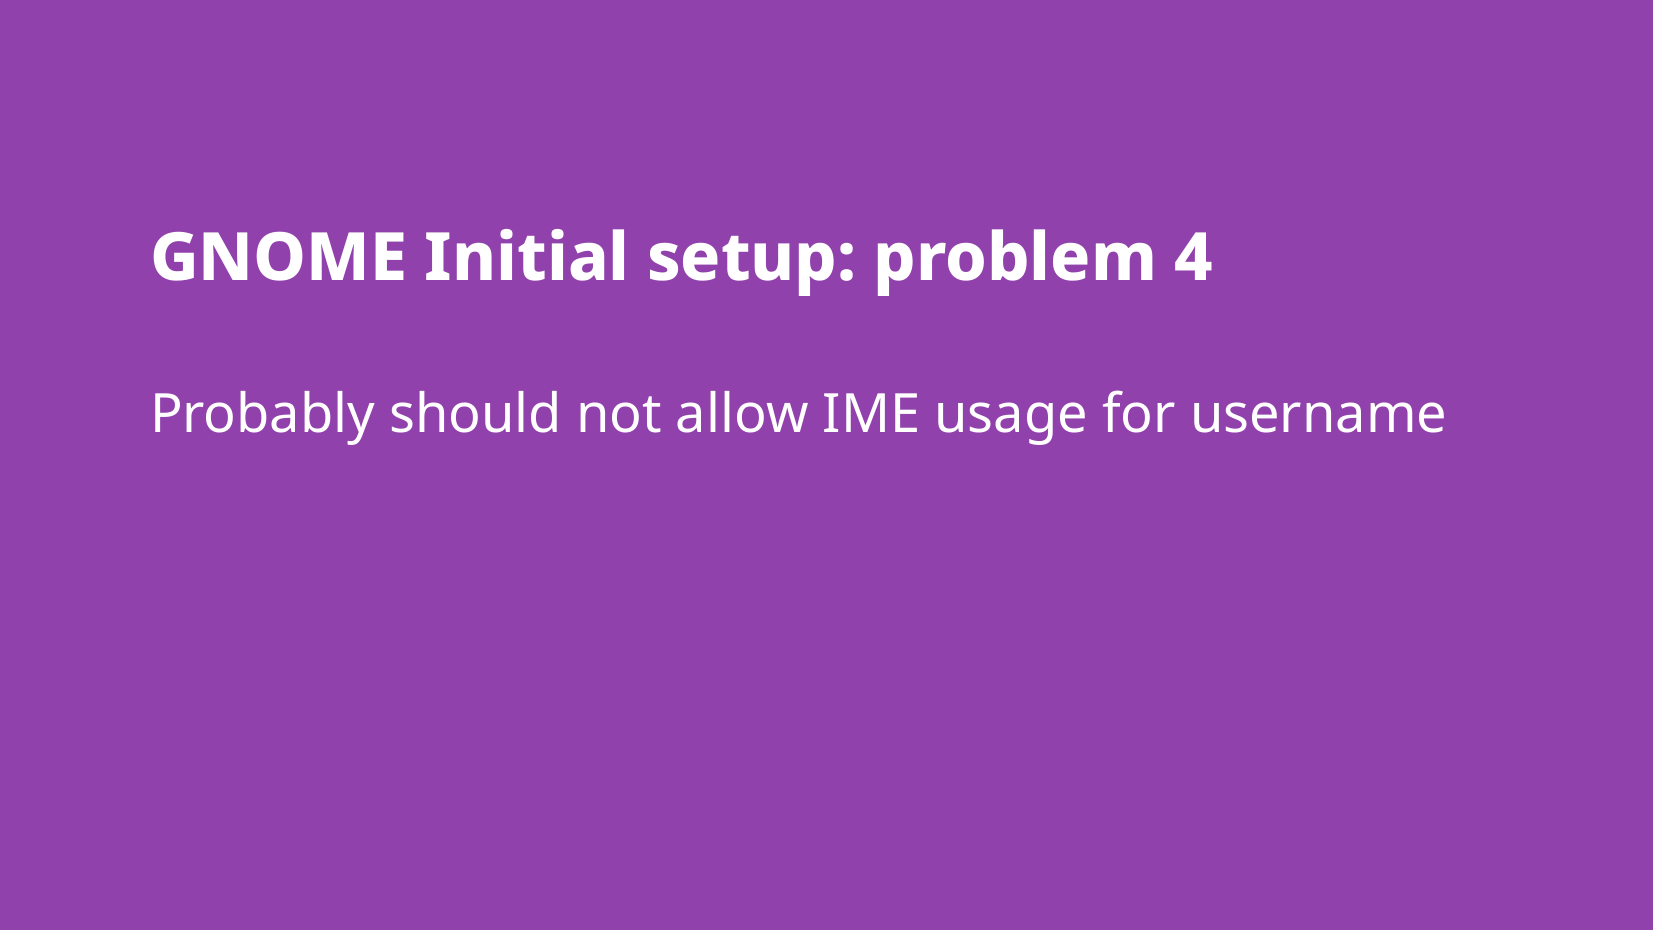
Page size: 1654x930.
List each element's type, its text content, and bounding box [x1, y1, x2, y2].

subtitle Probably should not allow IME usage for username [150, 337, 1501, 877]
title GNOME Initial setup: problem 4 [150, 144, 1501, 301]
